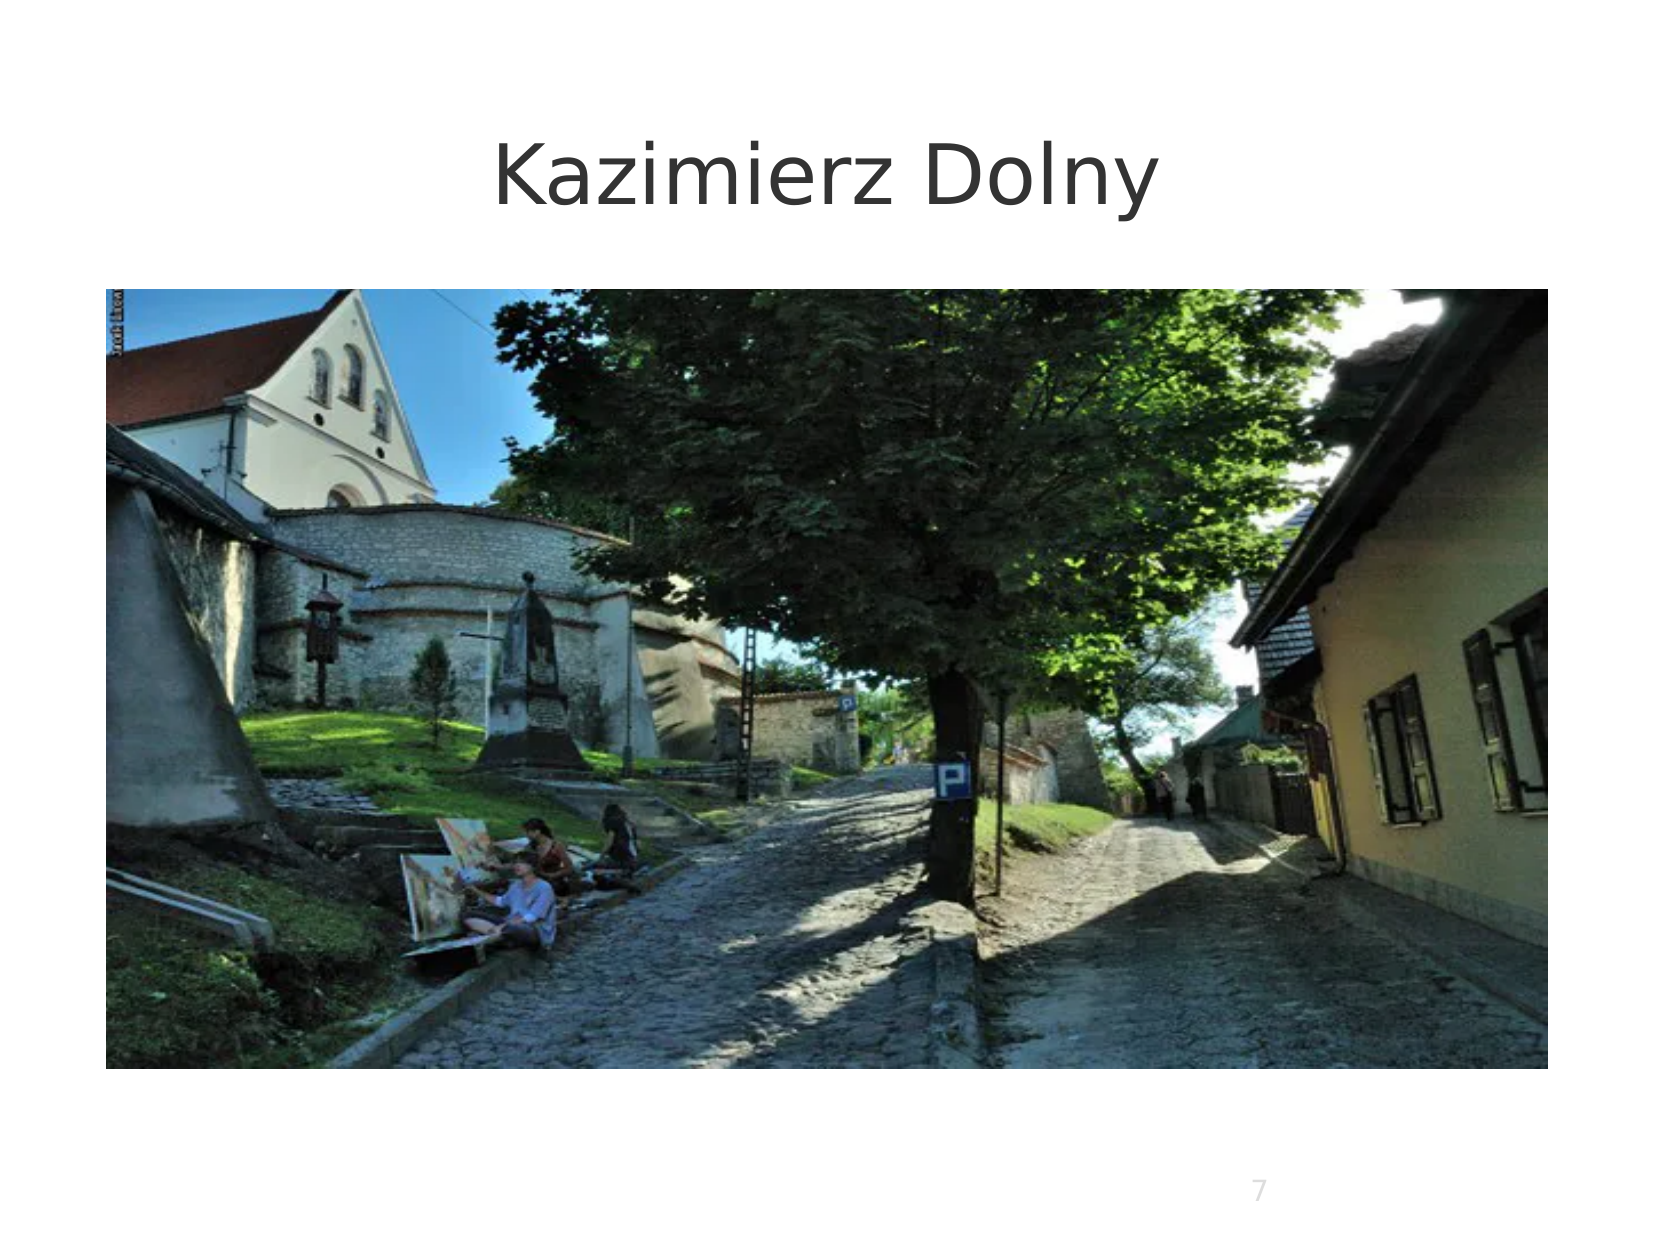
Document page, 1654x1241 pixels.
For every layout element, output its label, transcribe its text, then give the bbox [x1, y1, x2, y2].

title Kazimierz Dolny [114, 73, 1539, 271]
text_box [1250, 1172, 1636, 1241]
picture [106, 289, 1548, 1069]
